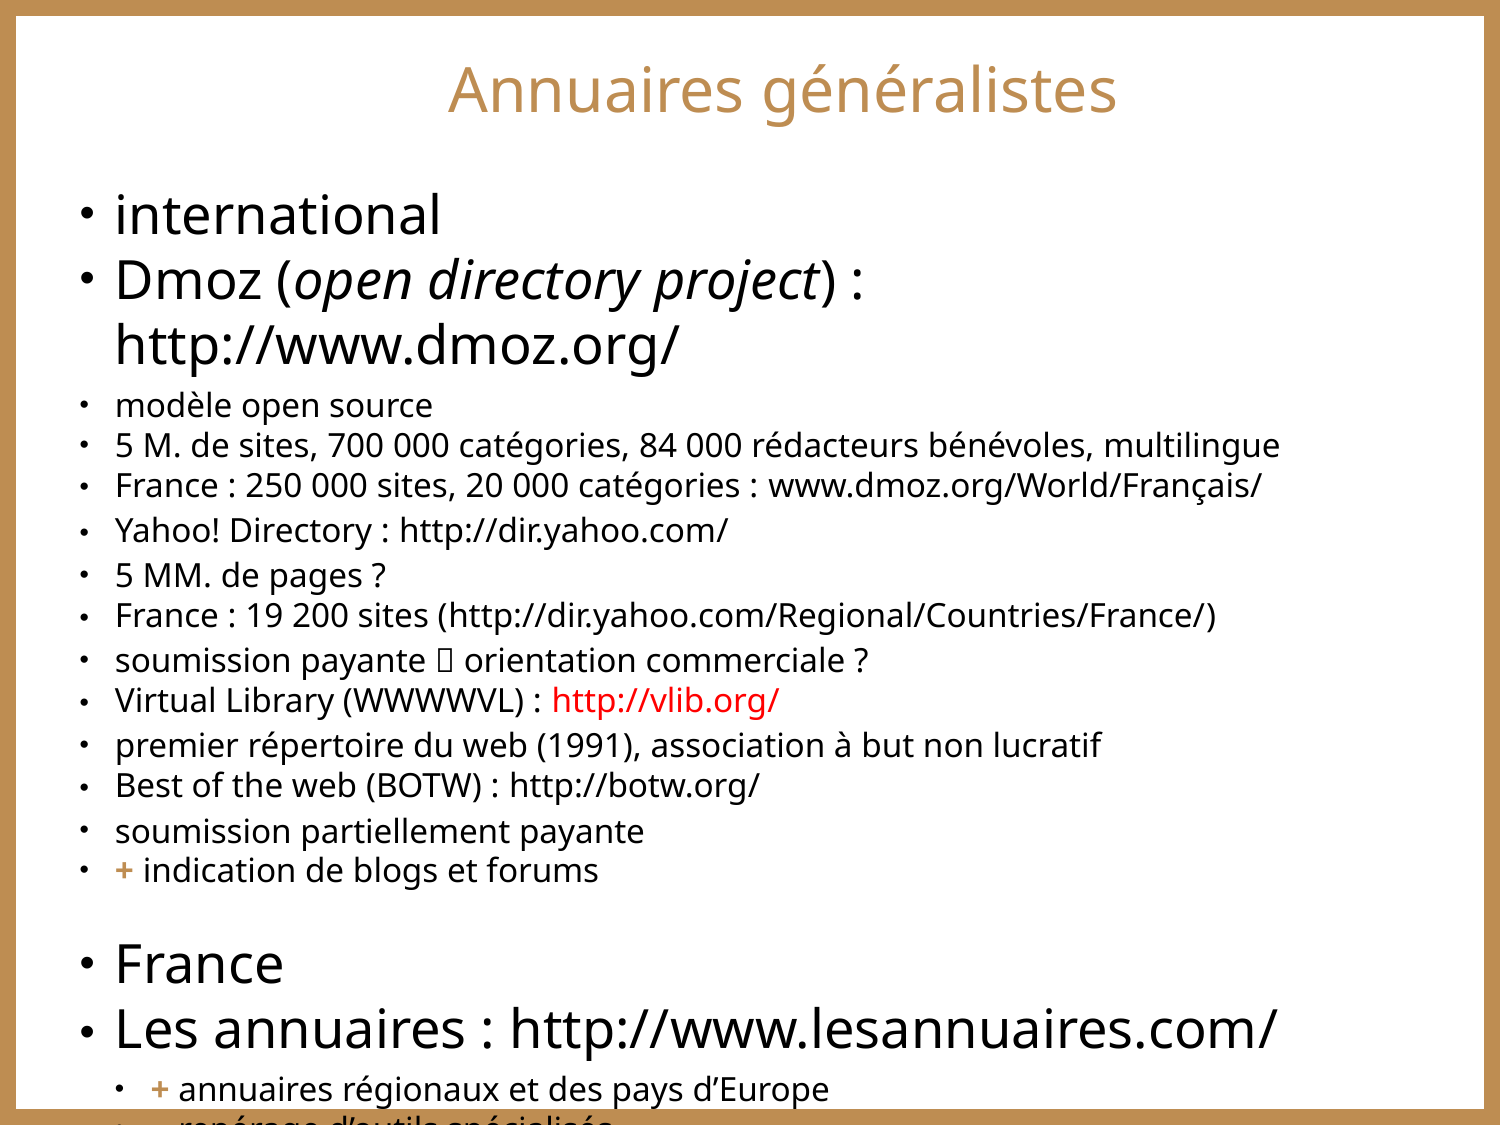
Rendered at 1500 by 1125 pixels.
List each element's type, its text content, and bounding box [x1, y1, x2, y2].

text_box Annuaires généralistes [108, 42, 1459, 161]
text_box international Dmoz (open directory project) : http://www.dmoz.org/ modèle open source 5 M. de sites, 700 000 catégories, 84 000 rédacteurs bénévoles, multilingue France : 250 000 sites, 20 000 catégories : www.dmoz.org/World/Français/ Yahoo! Directory : http://dir.yahoo.com/ 5 MM. de pages ? France : 19 200 sites (http://dir.yahoo.com/Regional/Countries/France/) soumission payante  orientation commerciale ? Virtual Library (WWWWVL) : http://vlib.org/ premier répertoire du web (1991), association à but non lucratif Best of the web (BOTW) : http://botw.org/ soumission partiellement payante + indication de blogs et forums France Les annuaires : http://www.lesannuaires.com/ + annuaires régionaux et des pays d’Europe + repérage d’outils spécialisés [29, 172, 1380, 1071]
text_box [0, 0, 1500, 1125]
